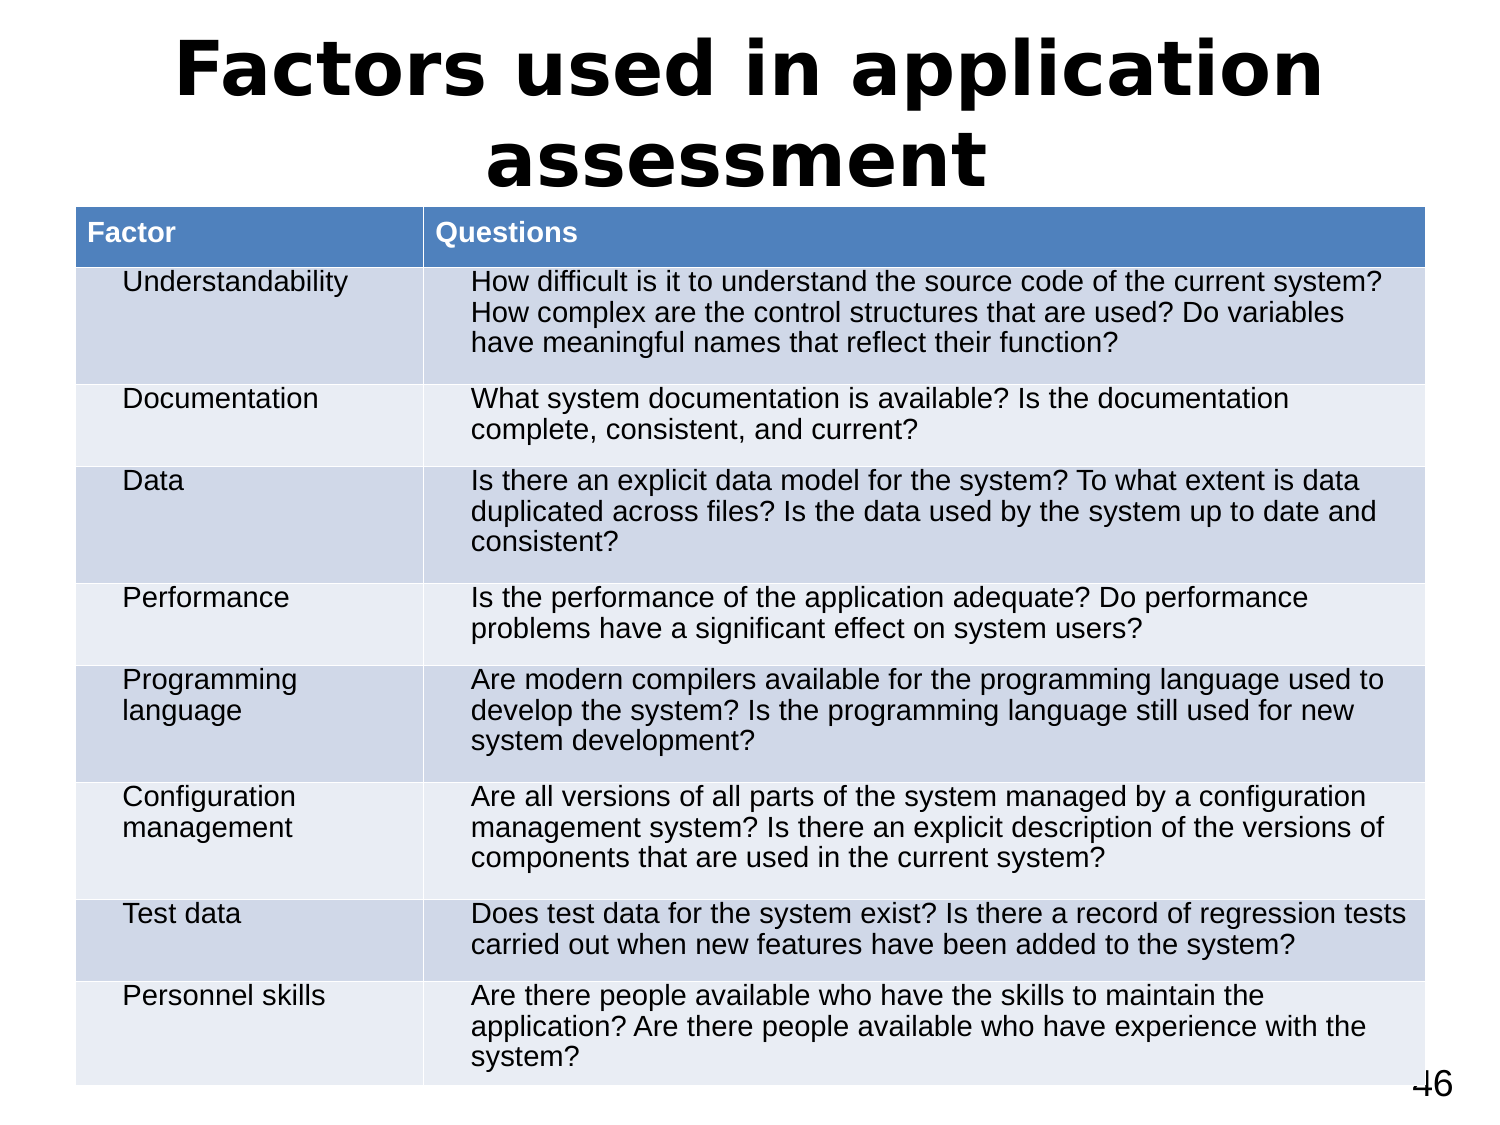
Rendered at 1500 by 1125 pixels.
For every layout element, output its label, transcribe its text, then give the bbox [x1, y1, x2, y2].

table_cell Data [76, 467, 423, 583]
table_cell Documentation [76, 385, 423, 466]
table_cell Configuration management [76, 783, 423, 899]
table_cell Programming language [76, 666, 423, 782]
table_cell Test data [76, 900, 423, 981]
table_cell Are there people available who have the skills to maintain the application? Are there people available who have experience with the system? [424, 982, 1425, 1085]
table_cell Personnel skills [76, 982, 423, 1085]
table_cell Does test data for the system exist? Is there a record of regression tests carried out when new features have been added to the system? [424, 900, 1425, 981]
table_cell Performance [76, 584, 423, 665]
table_header Questions [424, 207, 1425, 267]
table_cell Are modern compilers available for the programming language used to develop the system? Is the programming language still used for new system development? [424, 666, 1425, 782]
table_header Factor [76, 207, 423, 267]
table_cell Is there an explicit data model for the system? To what extent is data duplicated across files? Is the data used by the system up to date and consistent? [424, 467, 1425, 583]
table_cell Are all versions of all parts of the system managed by a configuration management system? Is there an explicit description of the versions of components that are used in the current system? [424, 783, 1425, 899]
table_cell What system documentation is available? Is the documentation complete, consistent, and current? [424, 385, 1425, 466]
table_cell Is the performance of the application adequate? Do performance problems have a significant effect on system users? [424, 584, 1425, 665]
table_cell Understandability [76, 268, 423, 384]
title Factors used in application assessment [75, 44, 1425, 177]
table_cell How difficult is it to understand the source code of the current system? How complex are the control structures that are used? Do variables have meaningful names that reflect their function? [424, 268, 1425, 384]
